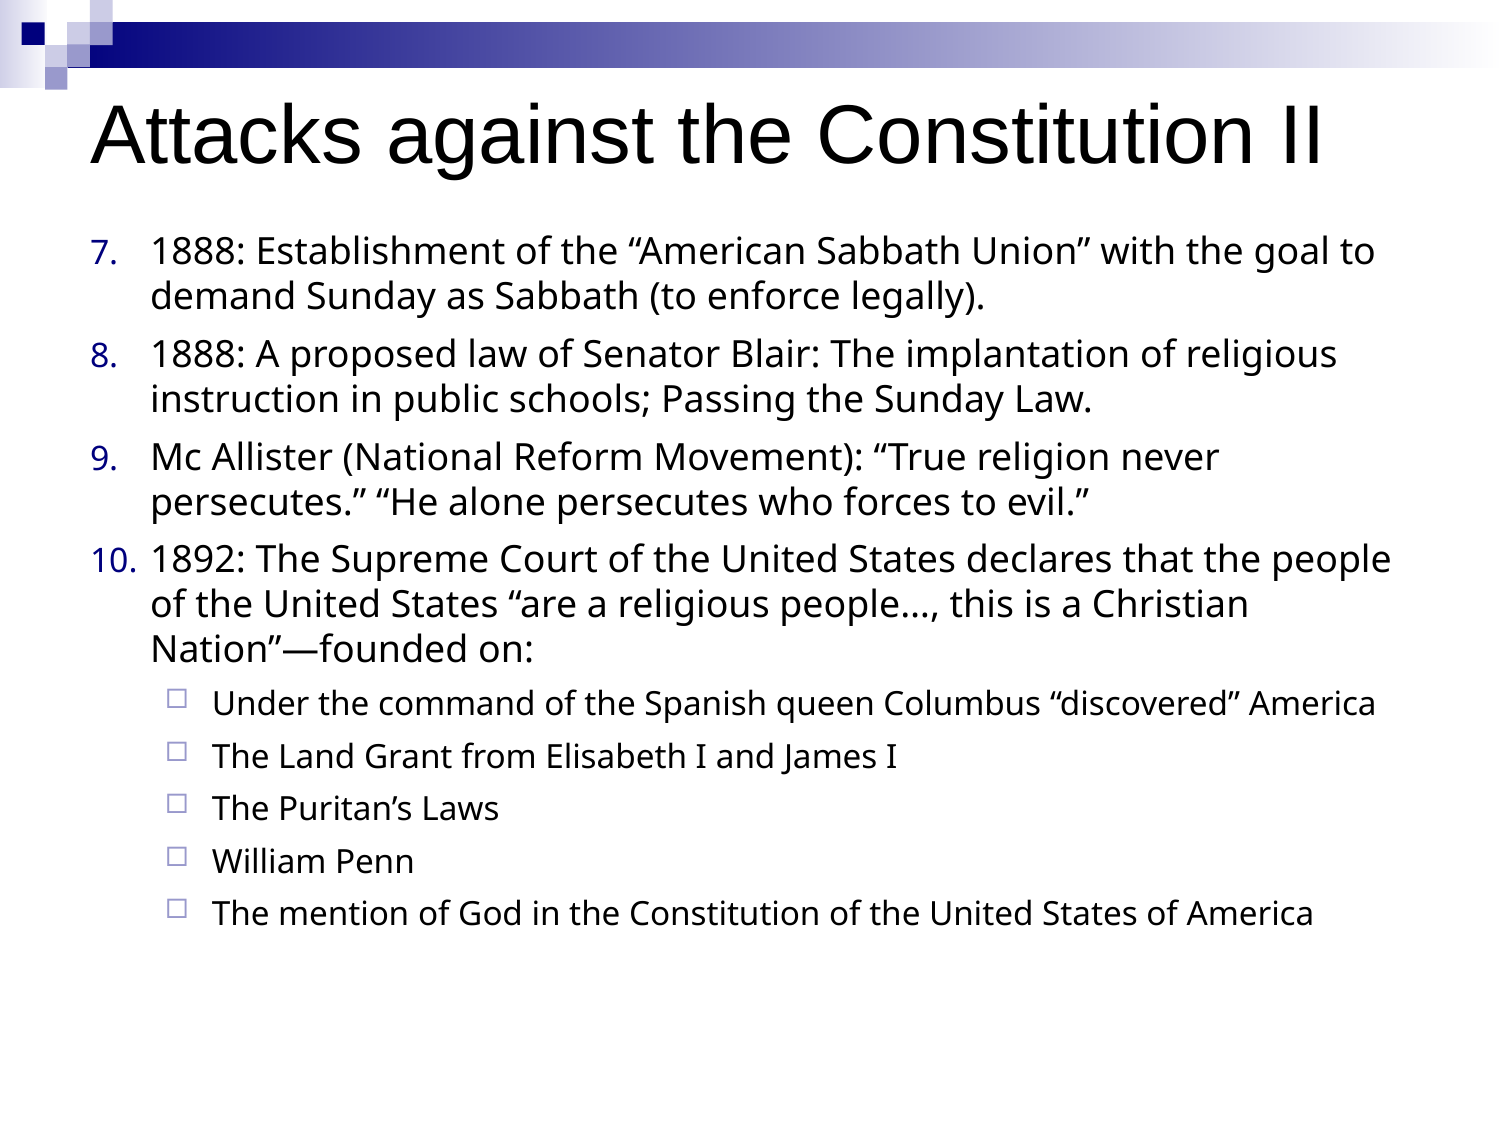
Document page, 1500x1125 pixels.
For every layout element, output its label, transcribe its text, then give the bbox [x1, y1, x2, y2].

title Attacks against the Constitution II [75, 51, 1425, 209]
list 1888: Establishment of the “American Sabbath Union” with the goal to demand Sunday as Sabbath (to enforce legally). 1888: A proposed law of Senator Blair: The implantation of religious instruction in public schools; Passing the Sunday Law. Mc Allister (National Reform Movement): “True religion never persecutes.” “He alone persecutes who forces to evil.” 1892: The Supreme Court of the United States declares that the people of the United States “are a religious people…, this is a Christian Nation”—founded on: Under the command of the Spanish queen Columbus “discovered” America The Land Grant from Elisabeth I and James I The Puritan’s Laws William Penn The mention of God in the Constitution of the United States of America [75, 219, 1425, 1012]
